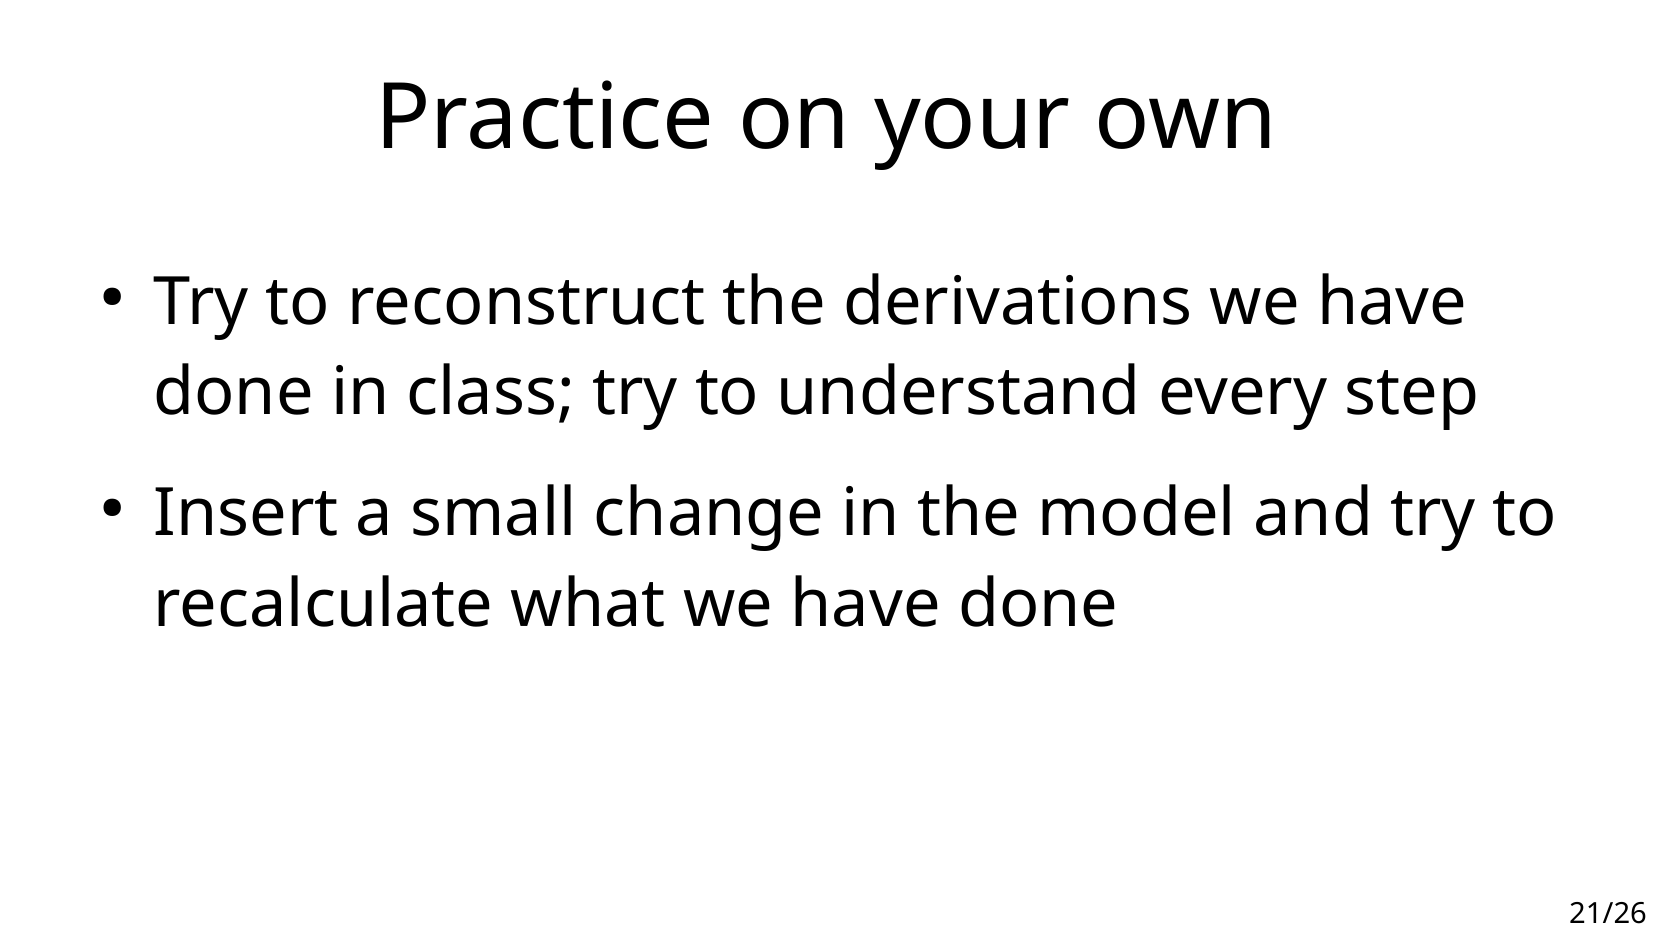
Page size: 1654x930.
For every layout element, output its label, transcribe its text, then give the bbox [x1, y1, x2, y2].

list Try to reconstruct the derivations we have done in class; try to understand every step Insert a small change in the model and try to recalculate what we have done [82, 252, 1571, 793]
title Practice on your own [82, 1, 1571, 225]
